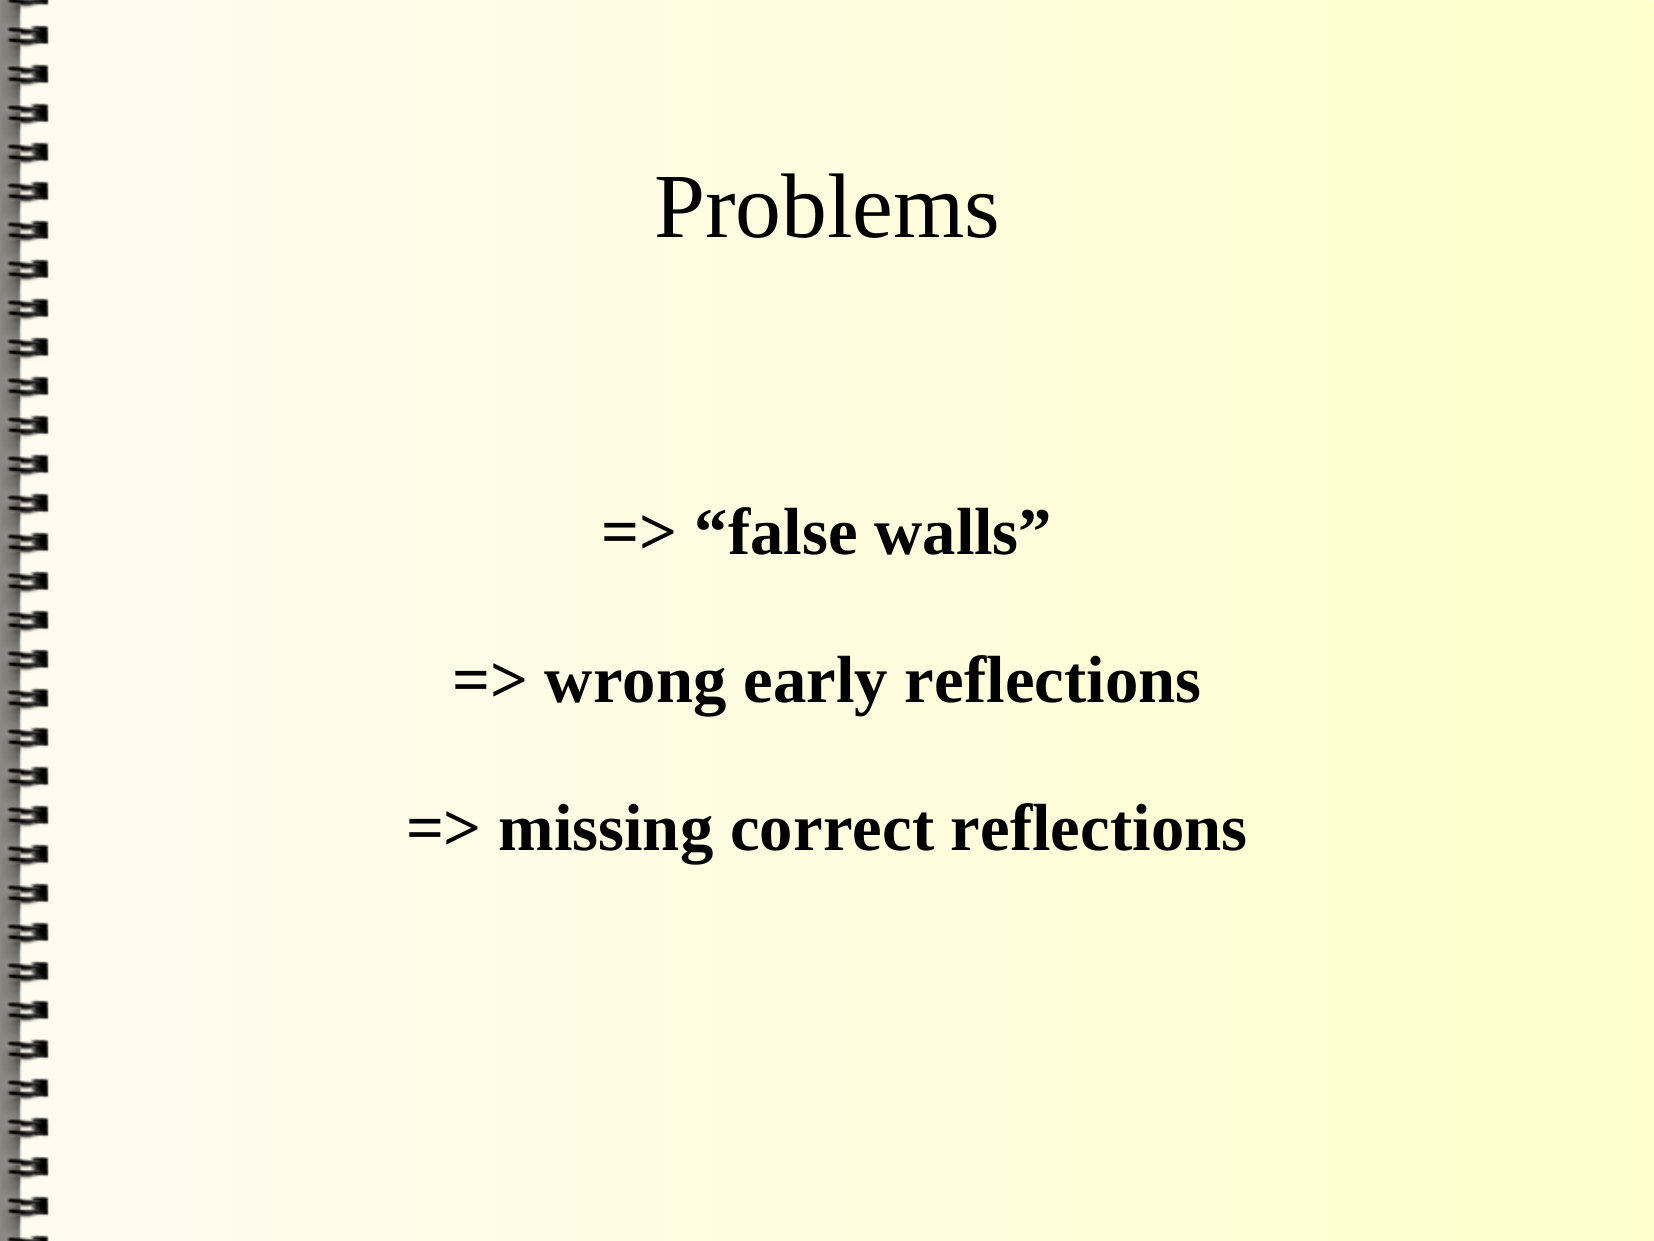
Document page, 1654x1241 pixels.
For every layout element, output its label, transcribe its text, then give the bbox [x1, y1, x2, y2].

title Problems [121, 110, 1534, 303]
subtitle => “false walls” => wrong early reflections => missing correct reflections [121, 352, 1534, 1156]
picture [0, 0, 1654, 1241]
